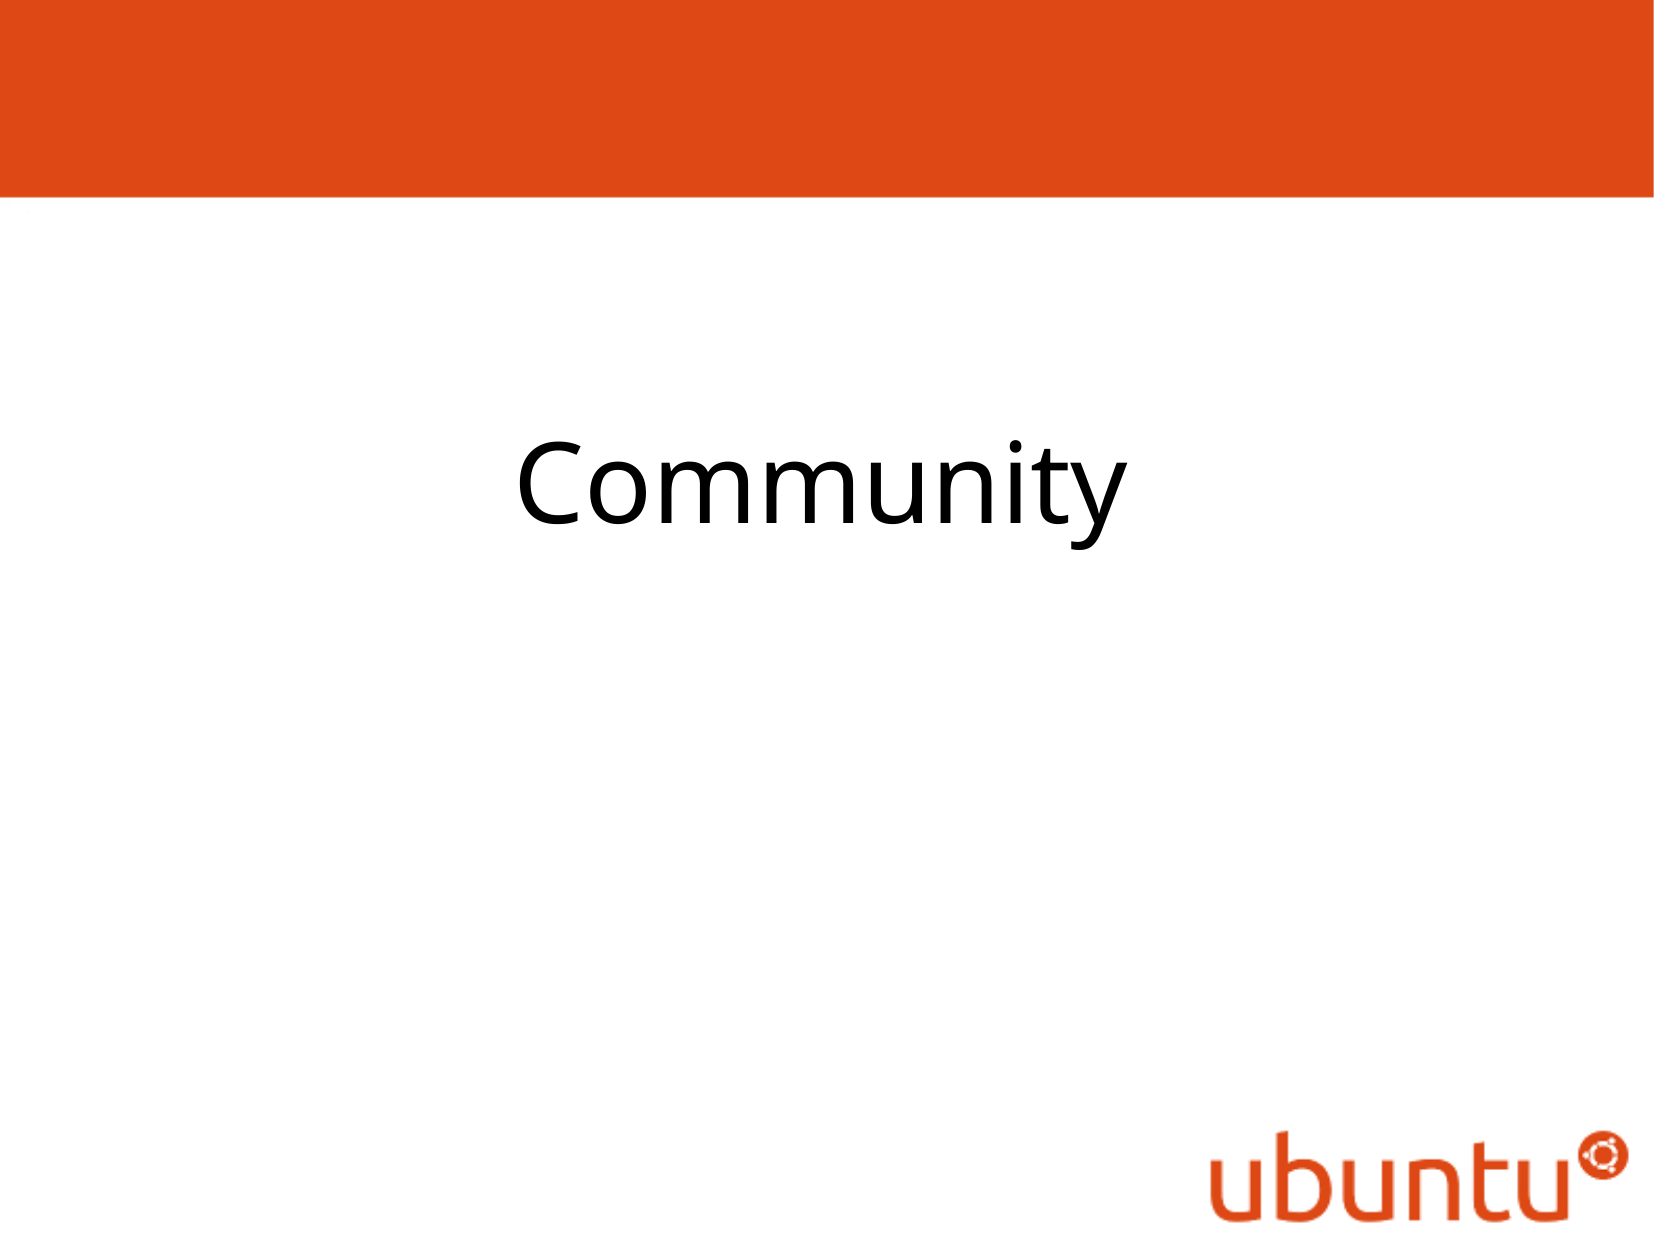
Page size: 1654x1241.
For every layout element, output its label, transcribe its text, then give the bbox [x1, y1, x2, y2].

picture [0, 0, 1654, 1241]
subtitle Community [76, 0, 1565, 1109]
